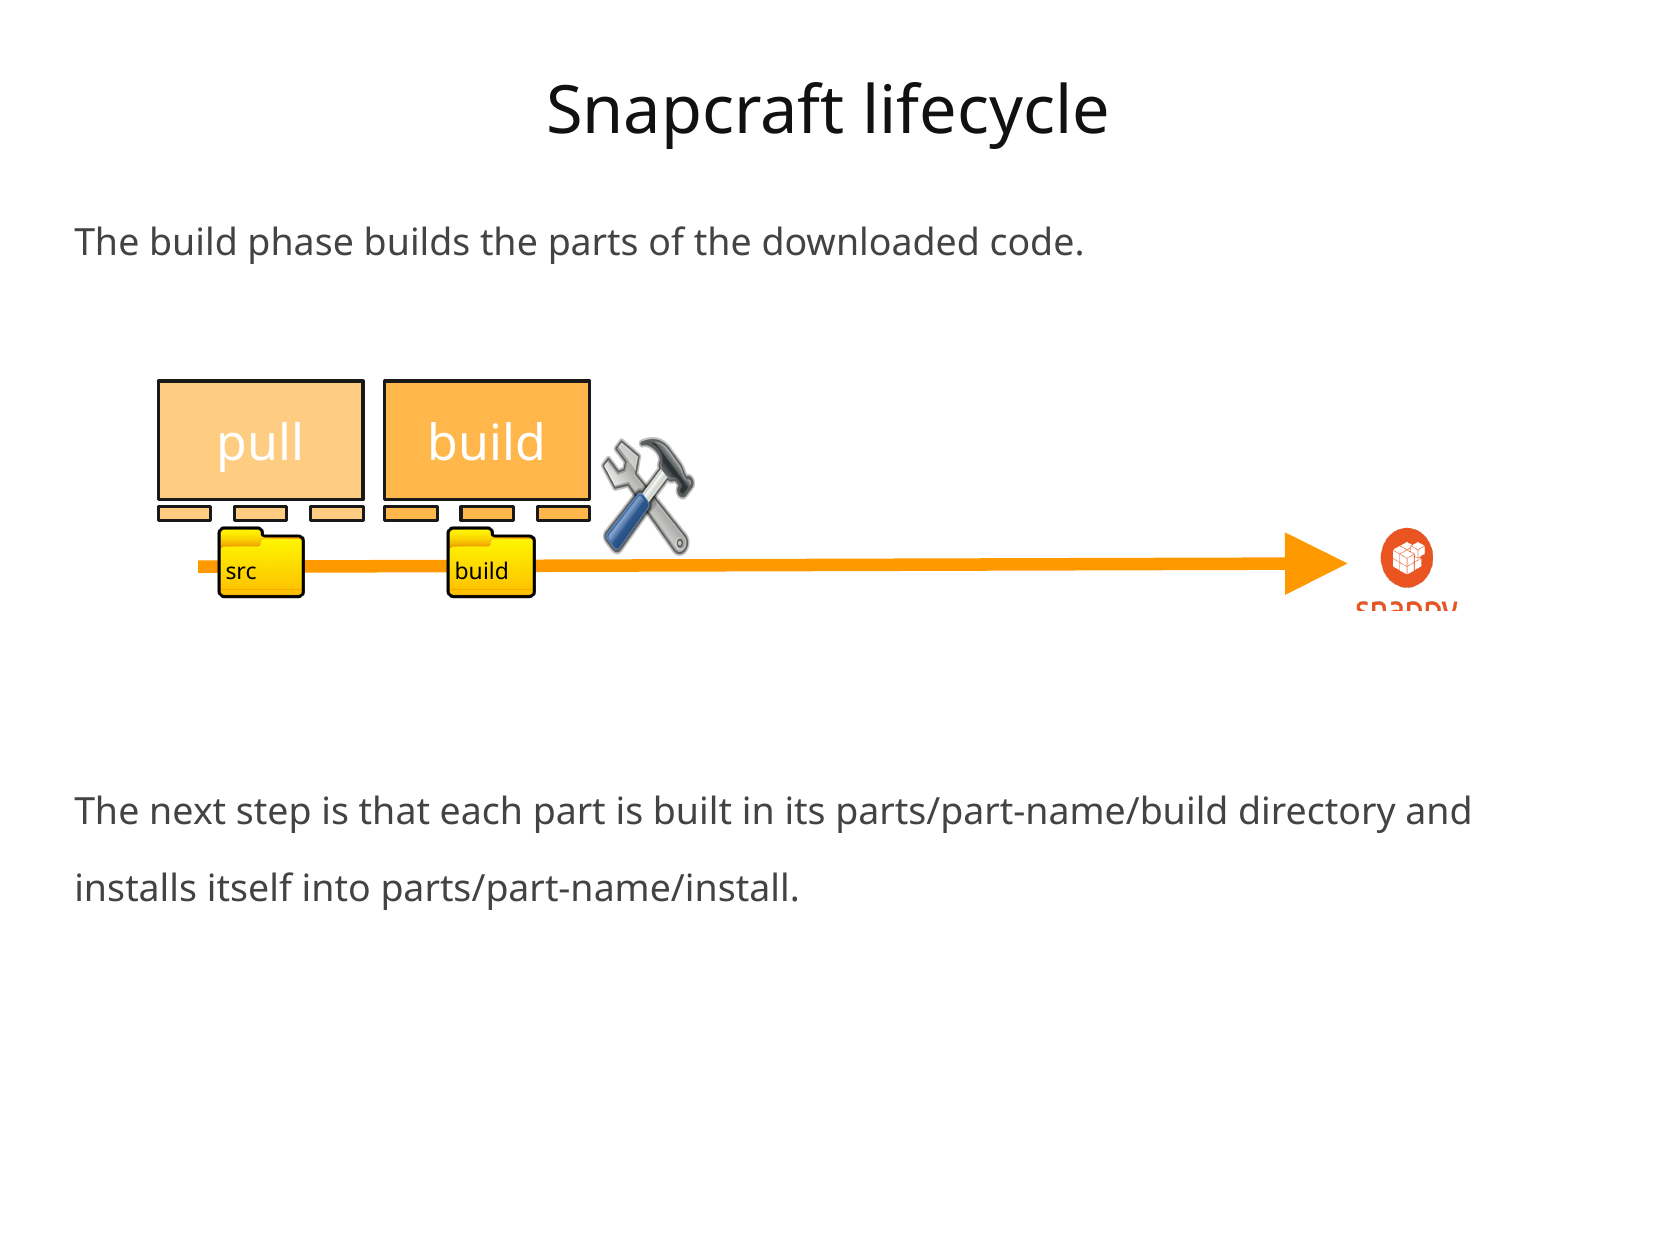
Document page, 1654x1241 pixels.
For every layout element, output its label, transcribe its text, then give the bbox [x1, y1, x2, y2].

text_box [537, 506, 590, 521]
text_box [158, 506, 211, 521]
text_box [310, 506, 364, 521]
text_box Snapcraft lifecycle [38, 74, 1618, 172]
text_box [384, 506, 438, 521]
text_box build [384, 380, 590, 500]
picture [444, 517, 538, 541]
picture [1356, 513, 1460, 611]
text_box [460, 506, 514, 521]
picture [601, 437, 695, 556]
picture [444, 584, 538, 608]
text_box src [210, 541, 302, 584]
text_box [234, 506, 287, 521]
picture [215, 517, 307, 608]
text_box pull [158, 380, 364, 500]
text_box build [439, 541, 543, 584]
text_box The build phase builds the parts of the downloaded code. The next step is that each part is built in its parts/part-name/build directory and installs itself into parts/part-name/install.-co [74, 211, 1587, 653]
